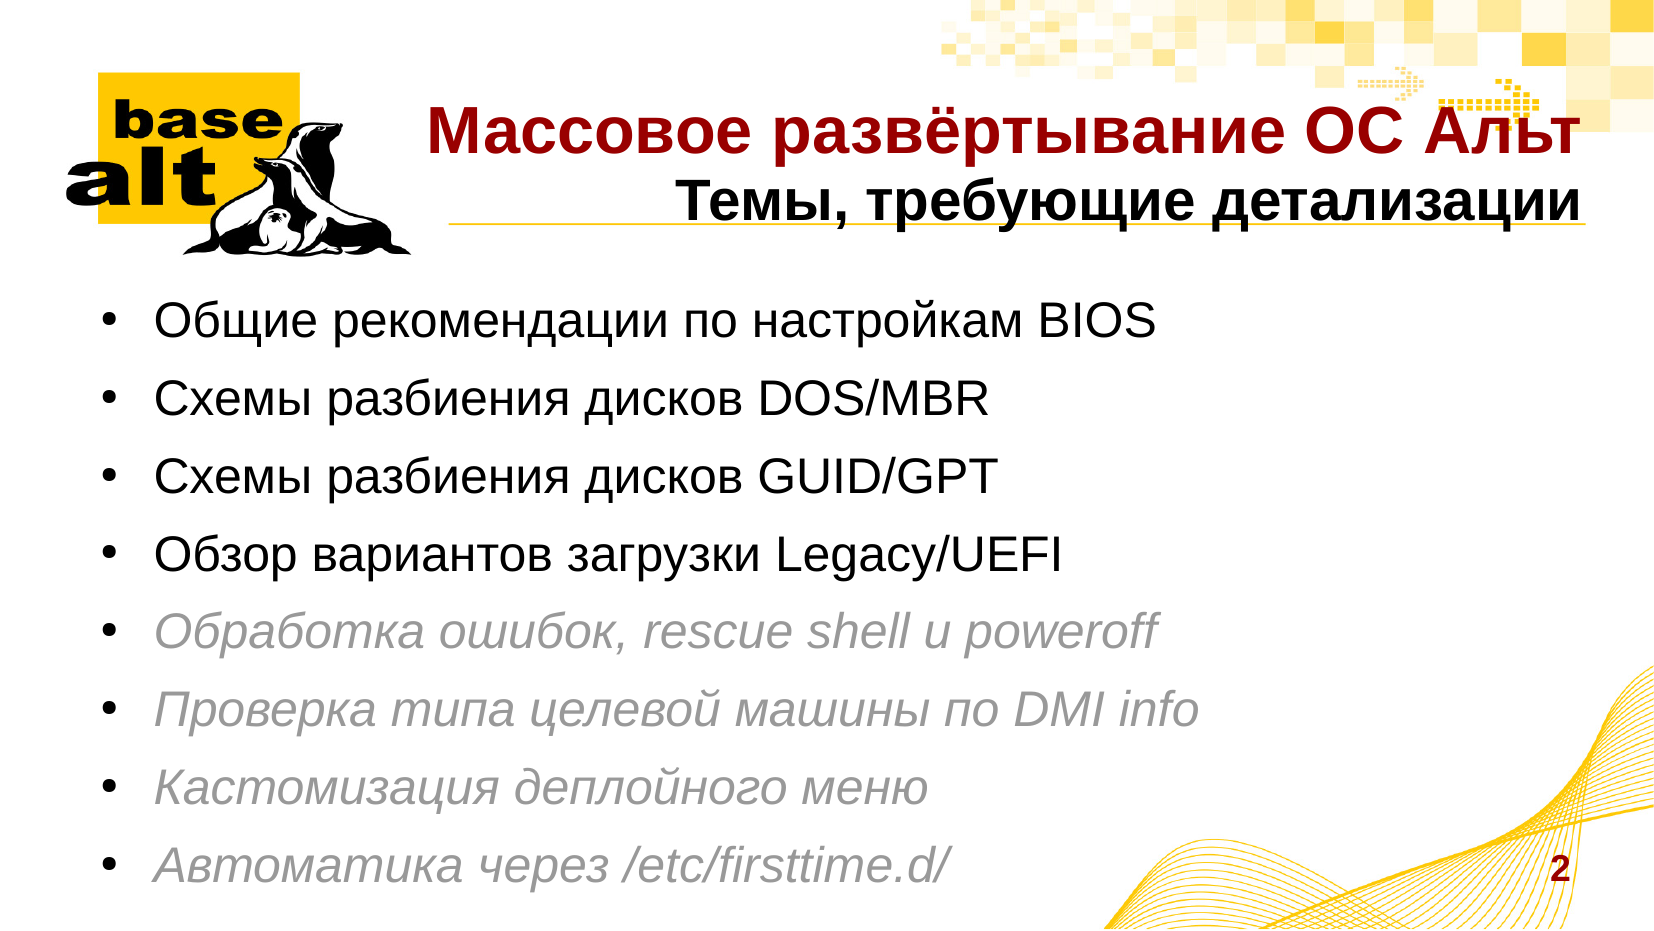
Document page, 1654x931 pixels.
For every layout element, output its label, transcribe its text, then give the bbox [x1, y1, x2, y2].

list Общие рекомендации по настройкам BIOS Схемы разбиения дисков DOS/MBR Схемы разбиения дисков GUID/GPT Обзор вариантов загрузки Legacy/UEFI Обработка ошибок, rescue shell и poweroff Проверка типа целевой машины по DMI info Кастомизация деплойного меню Автоматика через /etc/firsttime.d/ [82, 292, 1571, 893]
picture [0, 0, 1654, 931]
title Массовое развёртывание ОС Альт Темы, требующие детализации [372, 81, 1583, 245]
